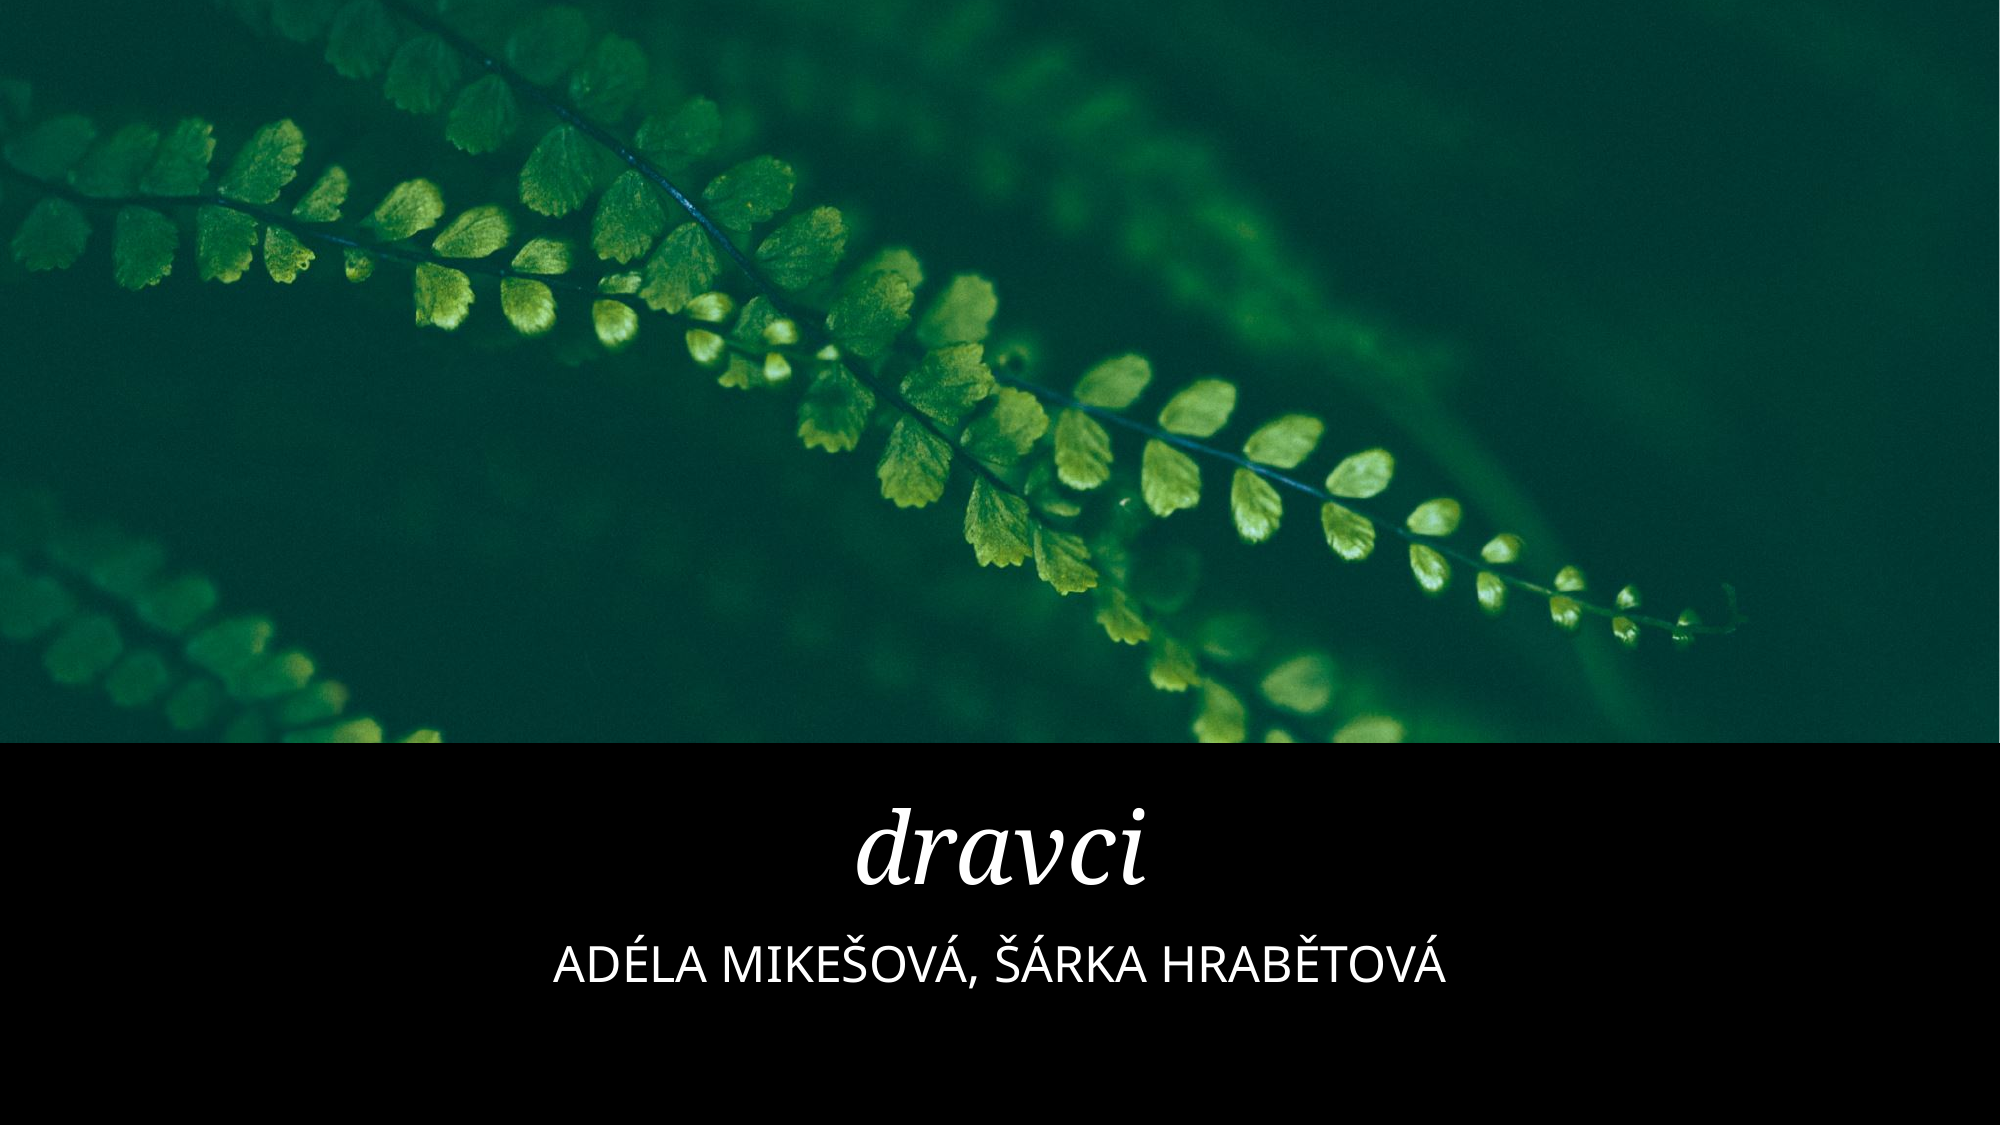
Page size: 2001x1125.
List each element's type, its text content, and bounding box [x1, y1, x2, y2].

text_box [0, 743, 2000, 1125]
title dravci [249, 724, 1750, 914]
subtitle Adéla Mikešová, Šárka Hrabětová [249, 924, 1750, 1031]
picture [0, 0, 2000, 743]
